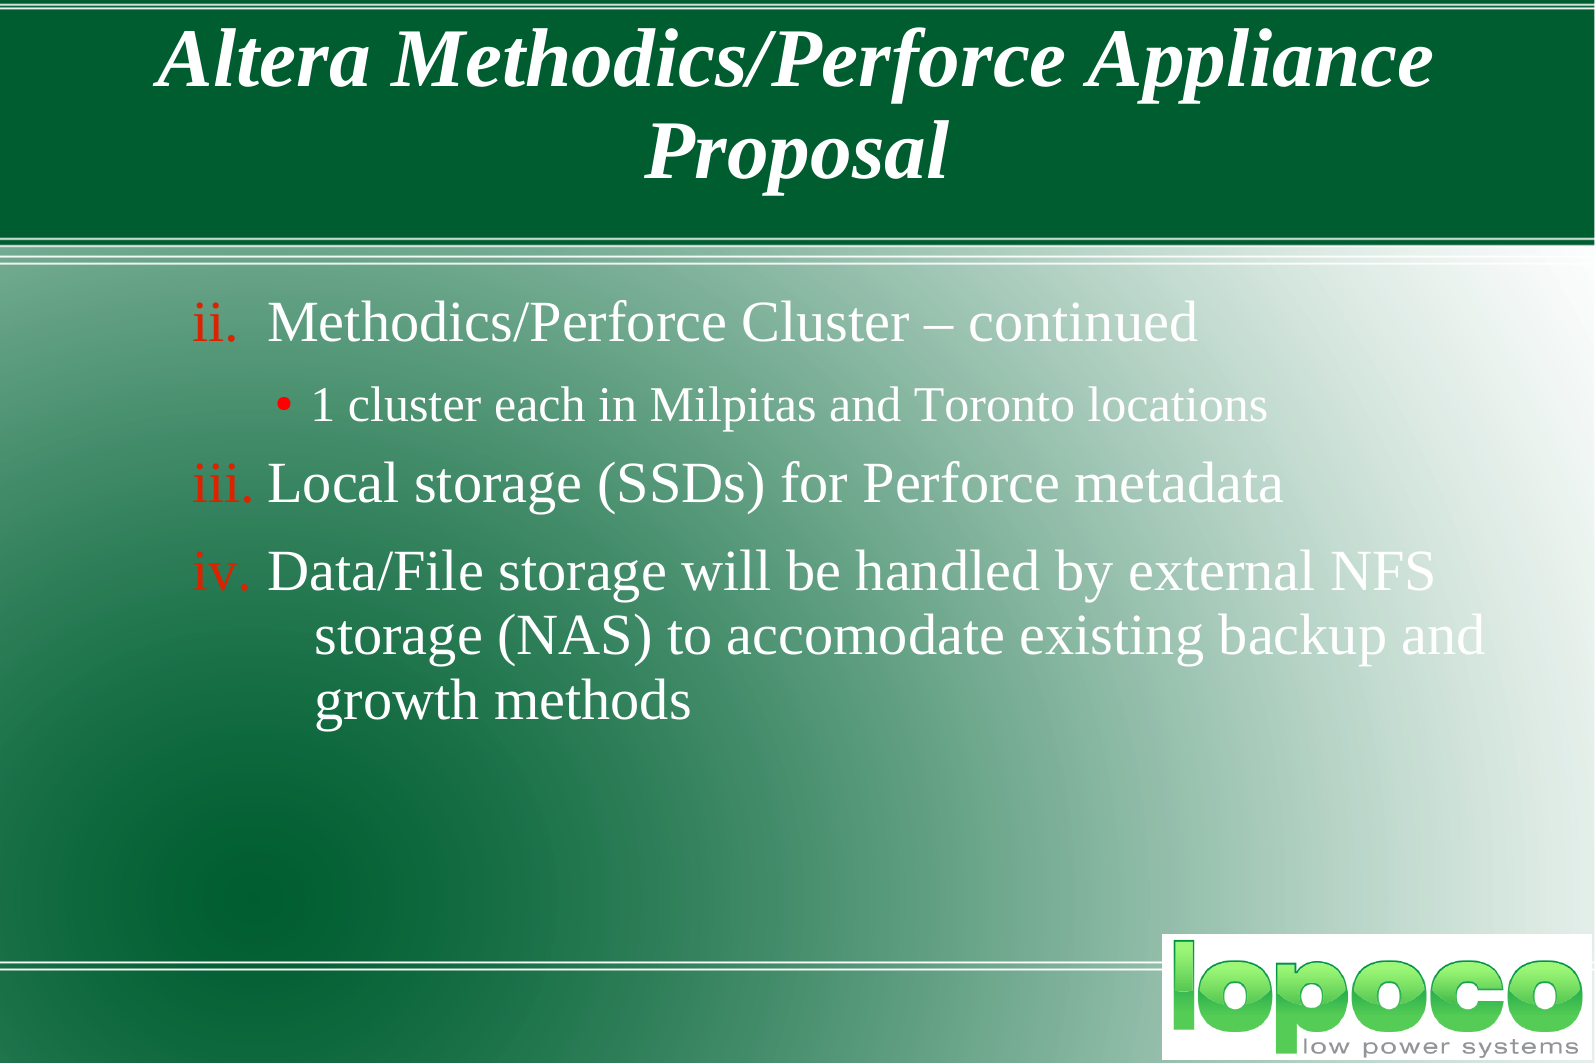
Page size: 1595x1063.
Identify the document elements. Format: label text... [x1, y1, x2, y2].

picture [0, 0, 1595, 1063]
title Altera Methodics/Perforce Appliance Proposal [79, 11, 1515, 197]
list Methodics/Perforce Cluster – continued 1 cluster each in Milpitas and Toronto locations Local storage (SSDs) for Perforce metadata Data/File storage will be handled by external NFS storage (NAS) to accomodate existing backup and growth methods [79, 289, 1515, 976]
